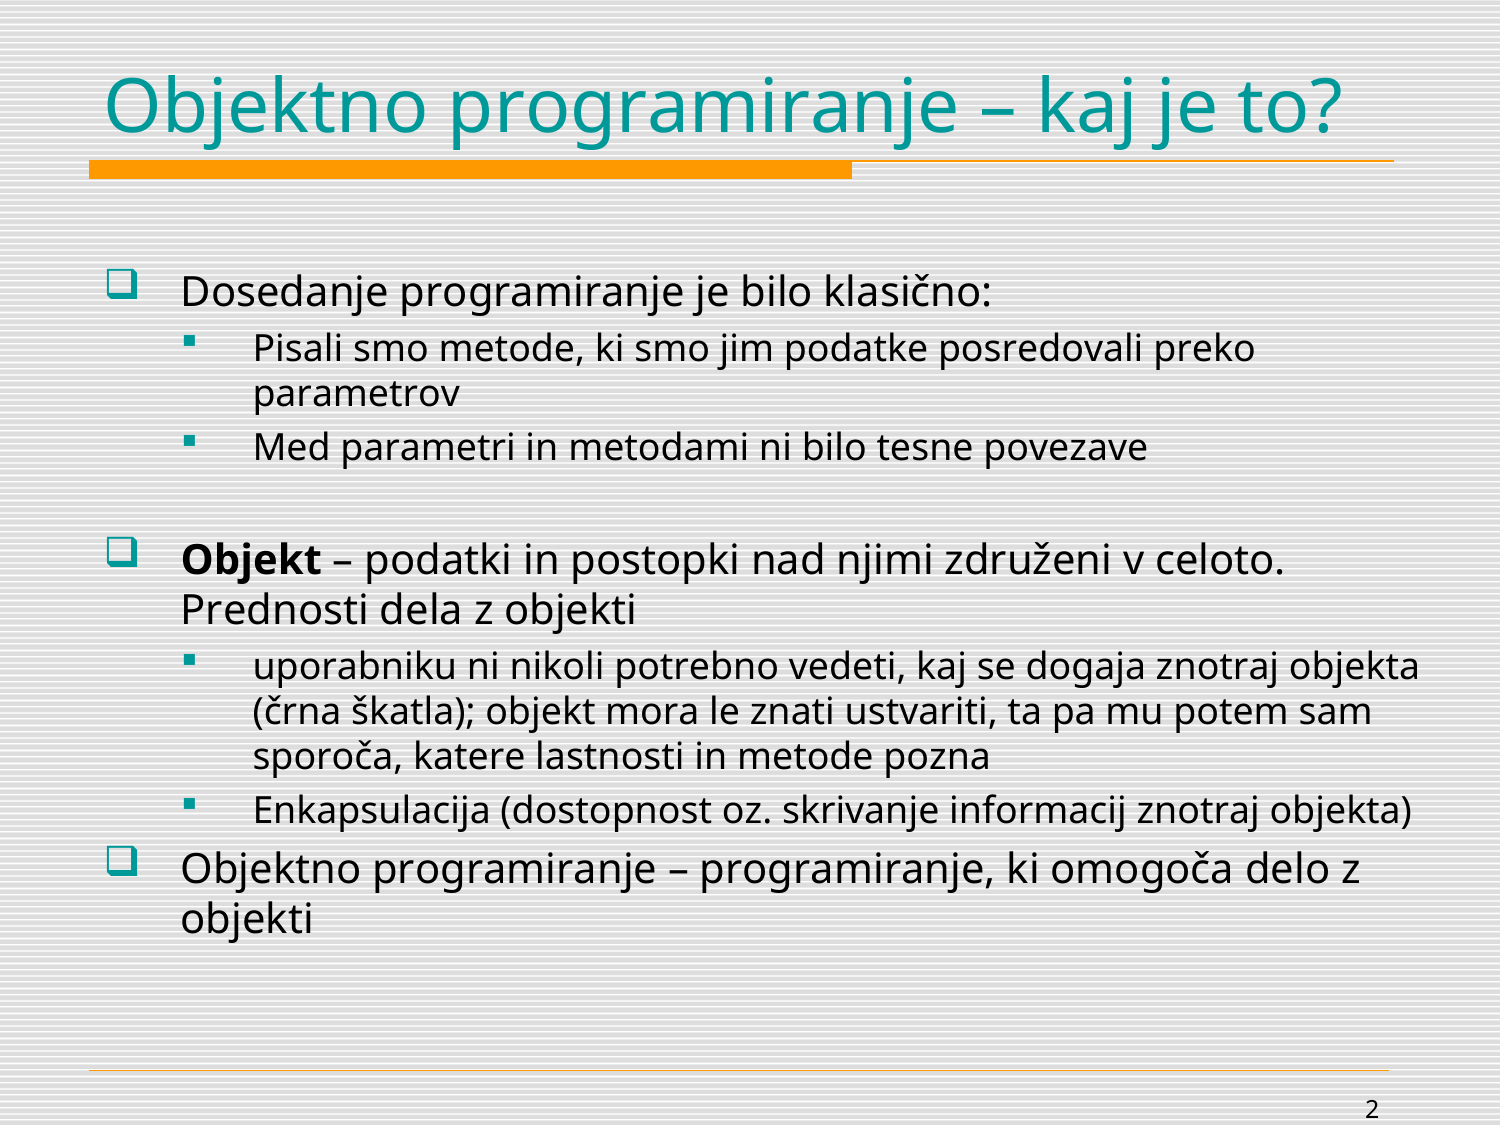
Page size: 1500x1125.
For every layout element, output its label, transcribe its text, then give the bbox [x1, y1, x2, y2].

text_box <number> [1068, 1085, 1394, 1125]
title Objektno programiranje – kaj je to? [88, 42, 1401, 155]
picture [0, 0, 1500, 1125]
list Dosedanje programiranje je bilo klasično: Pisali smo metode, ki smo jim podatke posredovali preko parametrov Med parametri in metodami ni bilo tesne povezave Objekt – podatki in postopki nad njimi združeni v celoto. Prednosti dela z objekti uporabniku ni nikoli potrebno vedeti, kaj se dogaja znotraj objekta (črna škatla); objekt mora le znati ustvariti, ta pa mu potem sam sporoča, katere lastnosti in metode pozna Enkapsulacija (dostopnost oz. skrivanje informacij znotraj objekta) Objektno programiranje – programiranje, ki omogoča delo z objekti [88, 196, 1471, 1035]
